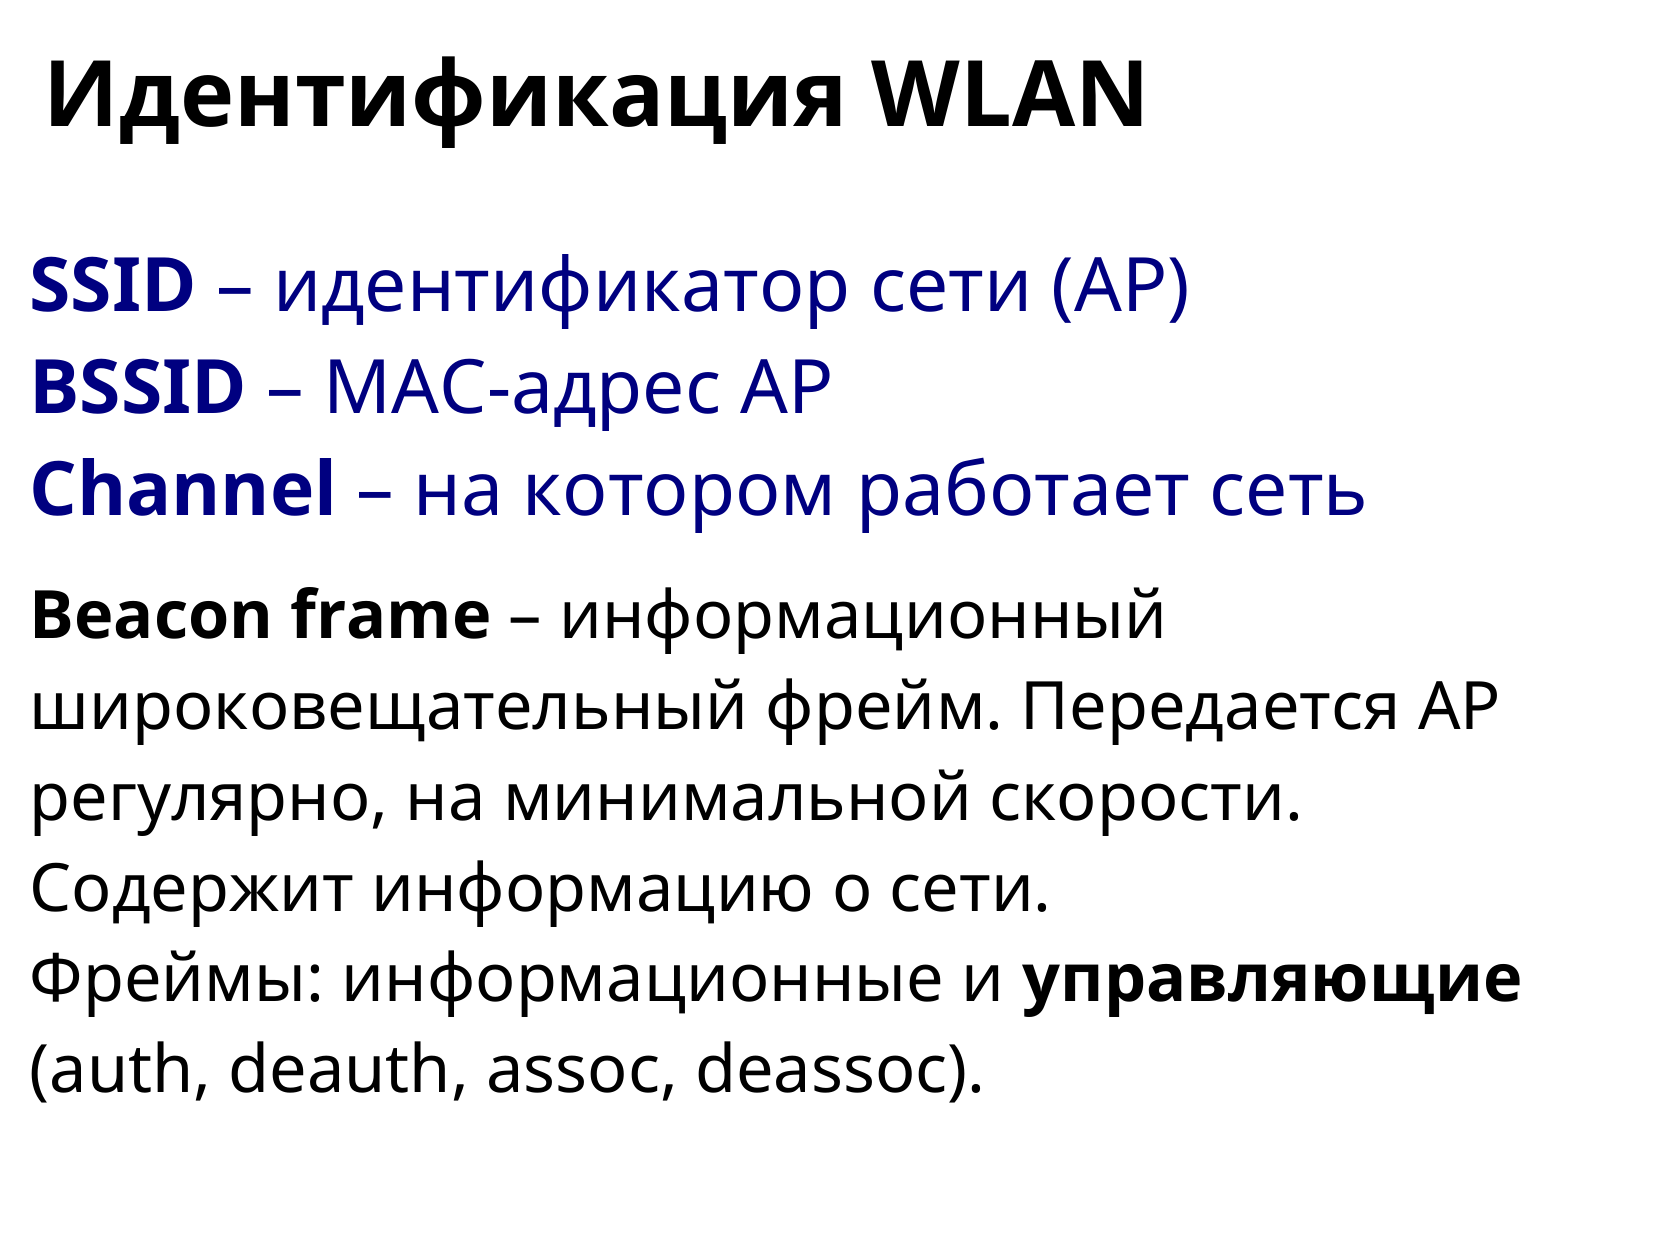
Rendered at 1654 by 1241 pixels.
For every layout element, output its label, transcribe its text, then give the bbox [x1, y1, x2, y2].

text_box Идентификация WLAN [43, 28, 1418, 141]
text_box SSID – идентификатор сети (AP) BSSID – MAC-адрес AP Channel – на котором работает сеть [29, 230, 1625, 505]
text_box Beacon frame – информационный широковещательный фрейм. Передается AP регулярно, на минимальной скорости. Содержит информацию о сети. Фреймы: информационные и управляющие (auth, deauth, assoc, deassoc). [29, 567, 1625, 1054]
